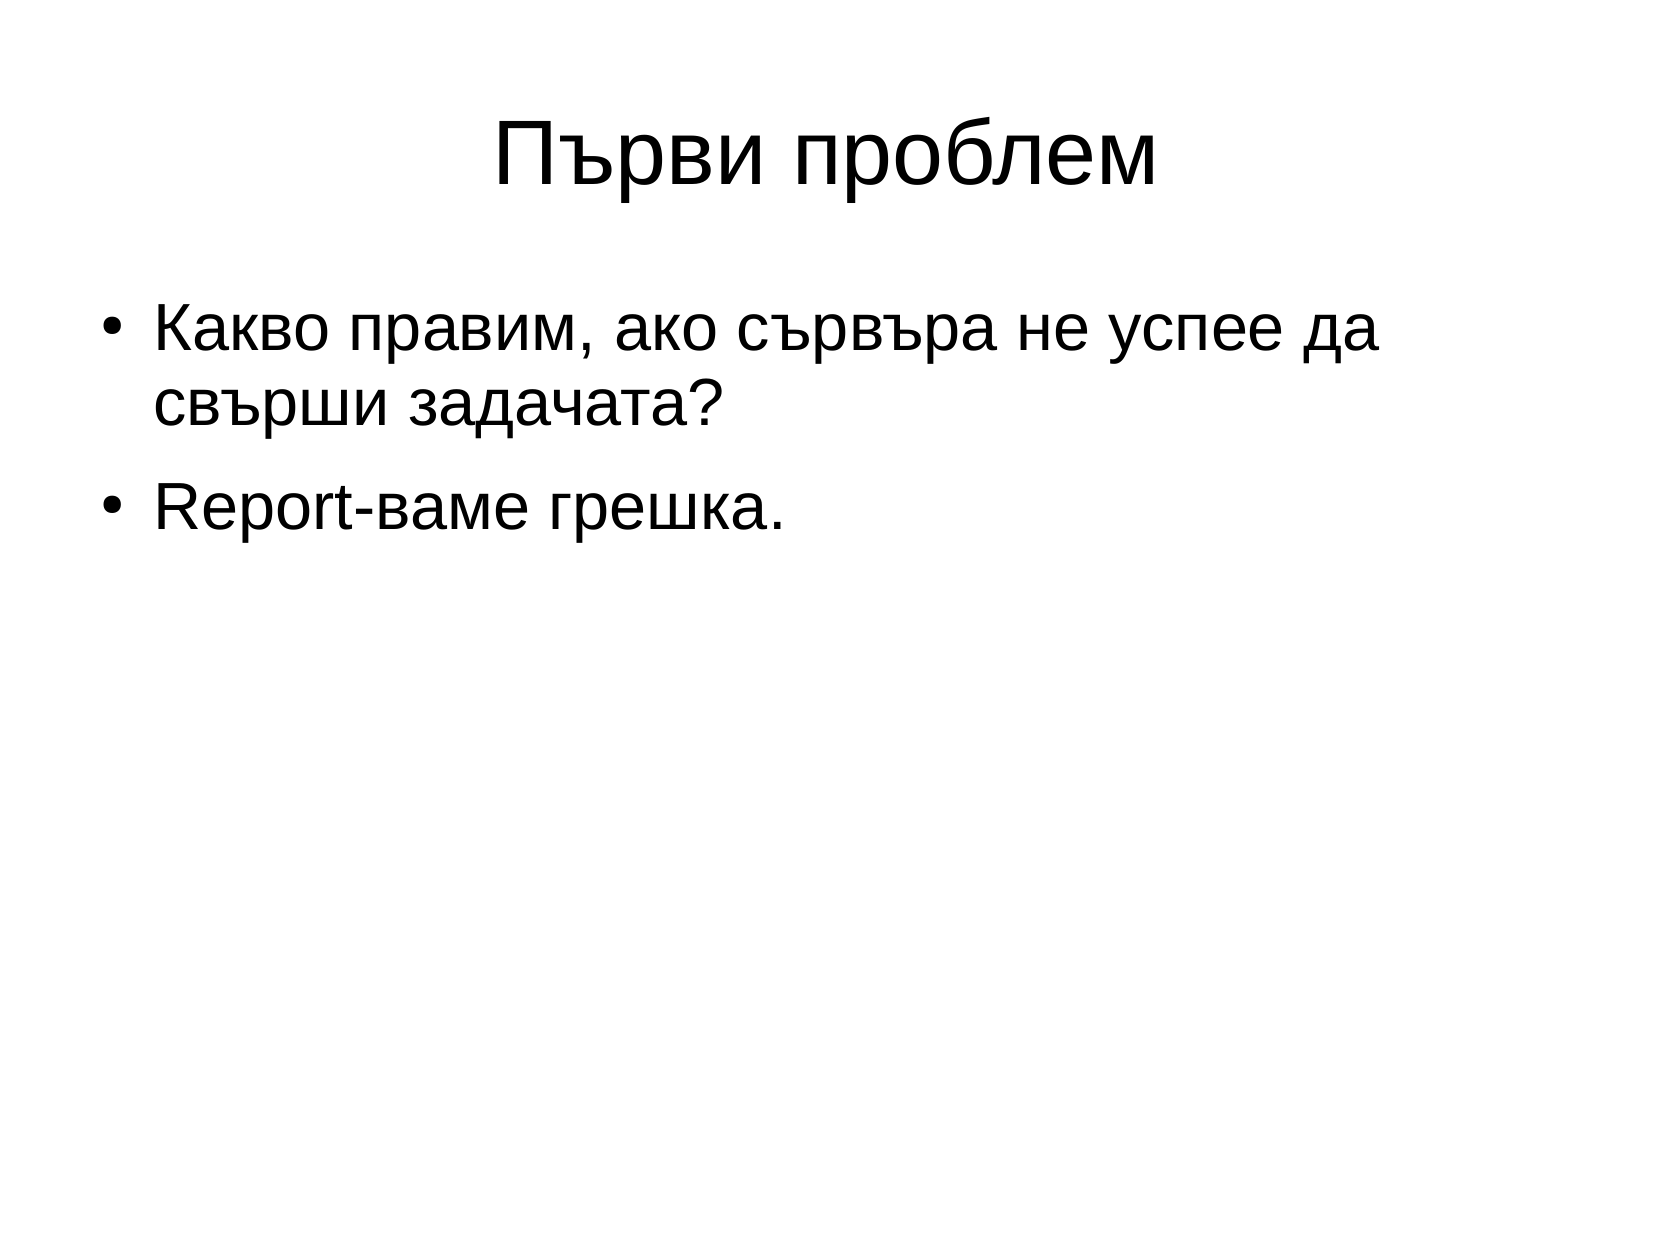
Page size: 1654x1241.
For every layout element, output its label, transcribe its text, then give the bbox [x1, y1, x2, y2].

list Какво правим, ако сървъра не успее да свърши задачата? Report-ваме грешка. [82, 290, 1538, 1010]
title Първи проблем [82, 49, 1571, 257]
